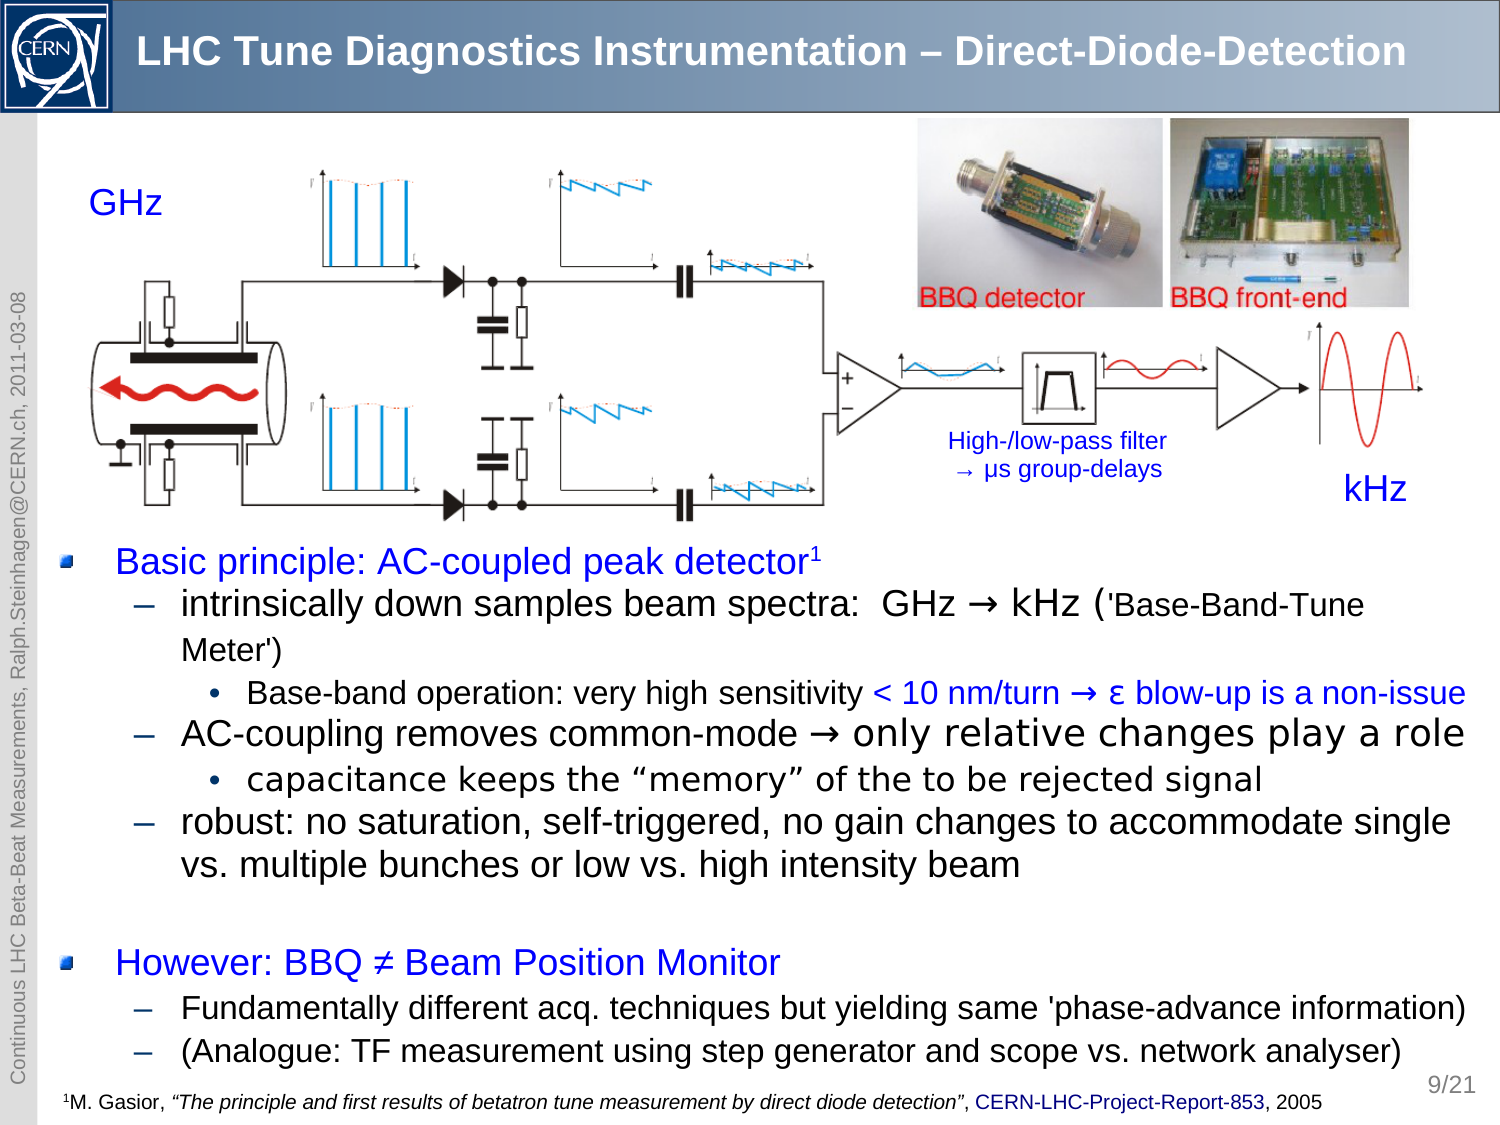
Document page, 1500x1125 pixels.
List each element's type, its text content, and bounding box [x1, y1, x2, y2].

picture [0, 0, 113, 113]
text_box 1M. Gasior, “The principle and first results of betatron tune measurement by direct diode detection”, CERN-LHC-Project-Report-853, 2005 [48, 1083, 1455, 1123]
picture [59, 118, 1436, 532]
text_box High-/low-pass filter → μs group-delays [933, 419, 1183, 491]
list Basic principle: AC-coupled peak detector1 intrinsically down samples beam spectra: GHz → kHz ('Base-Band-Tune Meter') Base-band operation: very high sensitivity < 10 nm/turn → ε blow-up is a non-issue AC-coupling removes common-mode → only relative changes play a role capacitance keeps the “memory” of the to be rejected signal robust: no saturation, self-triggered, no gain changes to accommodate single vs. multiple bunches or low vs. high intensity beam However: BBQ ≠ Beam Position Monitor Fundamentally different acq. techniques but yielding same 'phase-advance information) (Analogue: TF measurement using step generator and scope vs. network analyser) [59, 538, 1477, 1065]
text_box kHz [1328, 459, 1423, 517]
text_box GHz [73, 174, 179, 232]
title LHC Tune Diagnostics Instrumentation – Direct-Diode-Detection [136, 0, 1462, 103]
